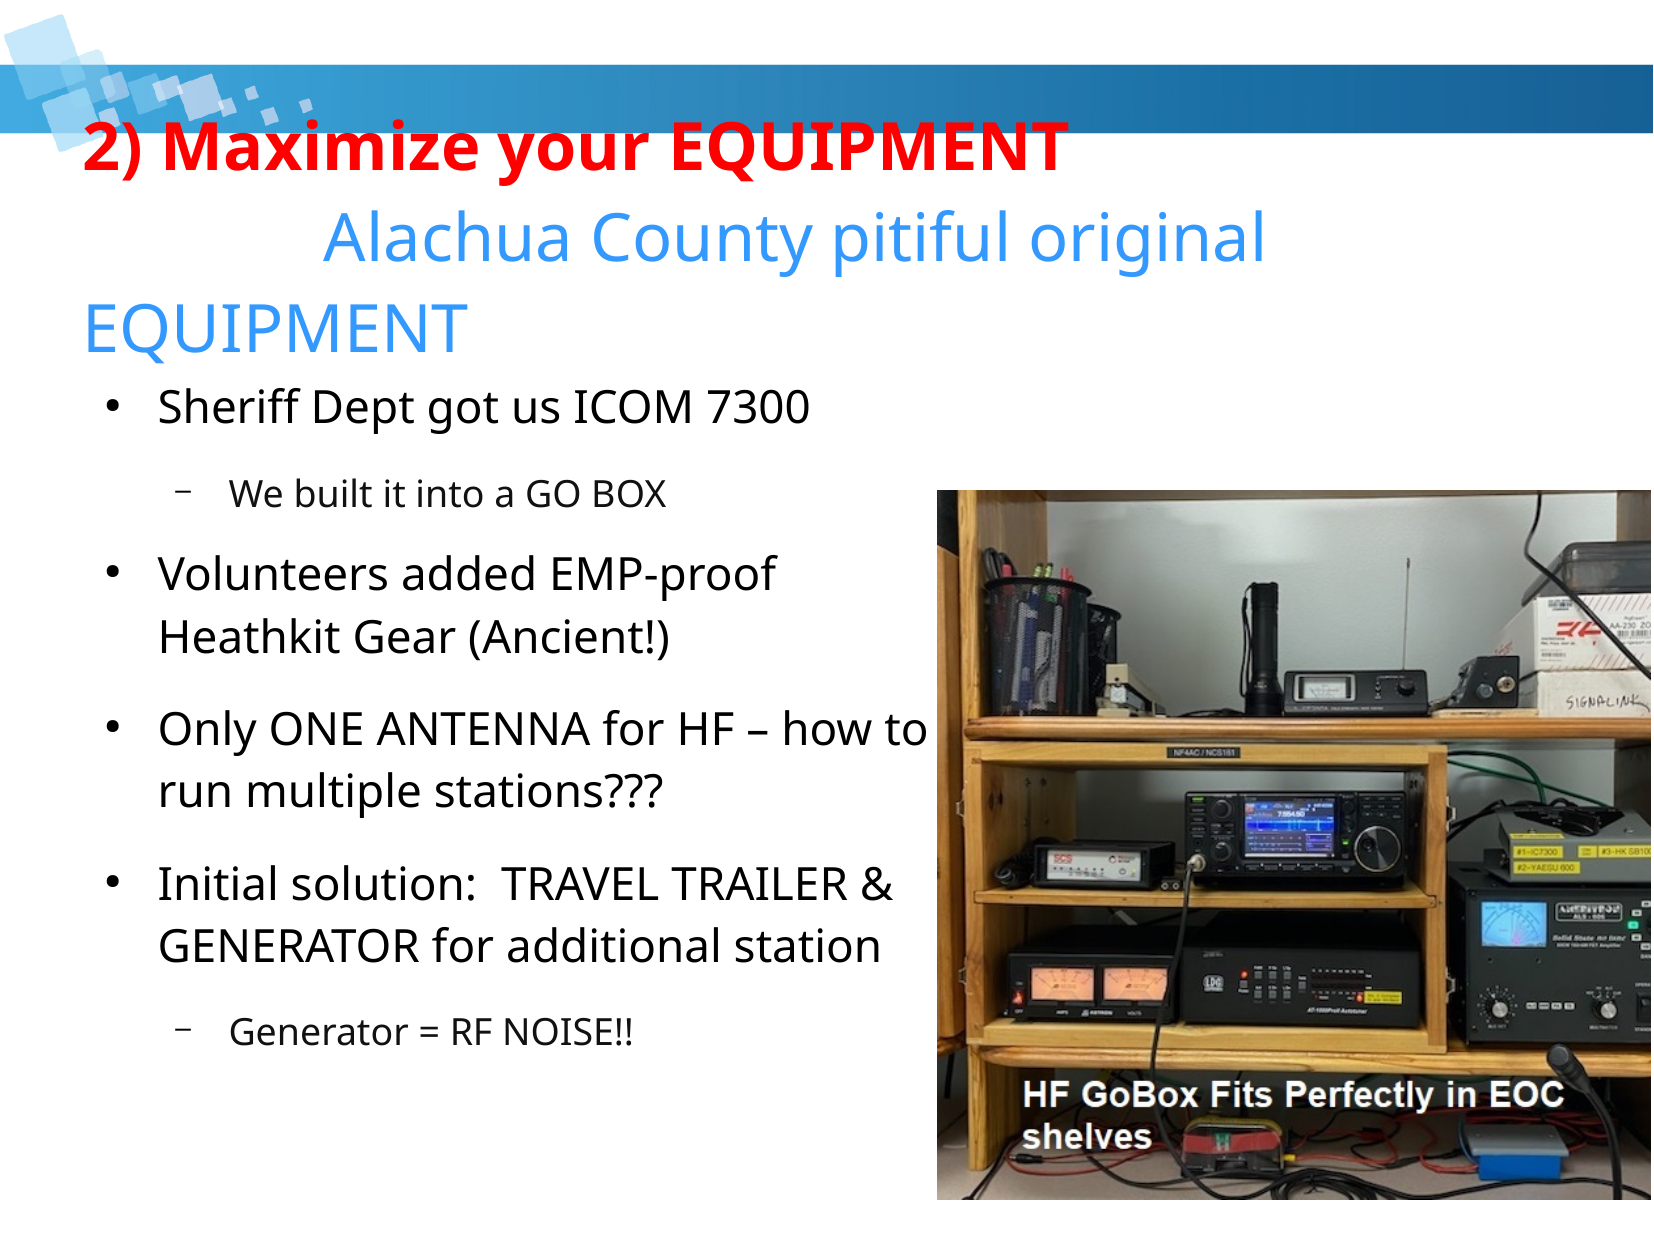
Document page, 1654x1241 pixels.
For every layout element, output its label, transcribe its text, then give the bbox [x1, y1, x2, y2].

title 2) Maximize your EQUIPMENT Alachua County pitiful original EQUIPMENT [82, 132, 1571, 340]
list Sheriff Dept got us ICOM 7300 We built it into a GO BOX Volunteers added EMP-proof Heathkit Gear (Ancient!) Only ONE ANTENNA for HF – how to run multiple stations??? Initial solution: TRAVEL TRAILER & GENERATOR for additional station Generator = RF NOISE!! [86, 375, 938, 1095]
picture [0, 0, 1653, 1238]
